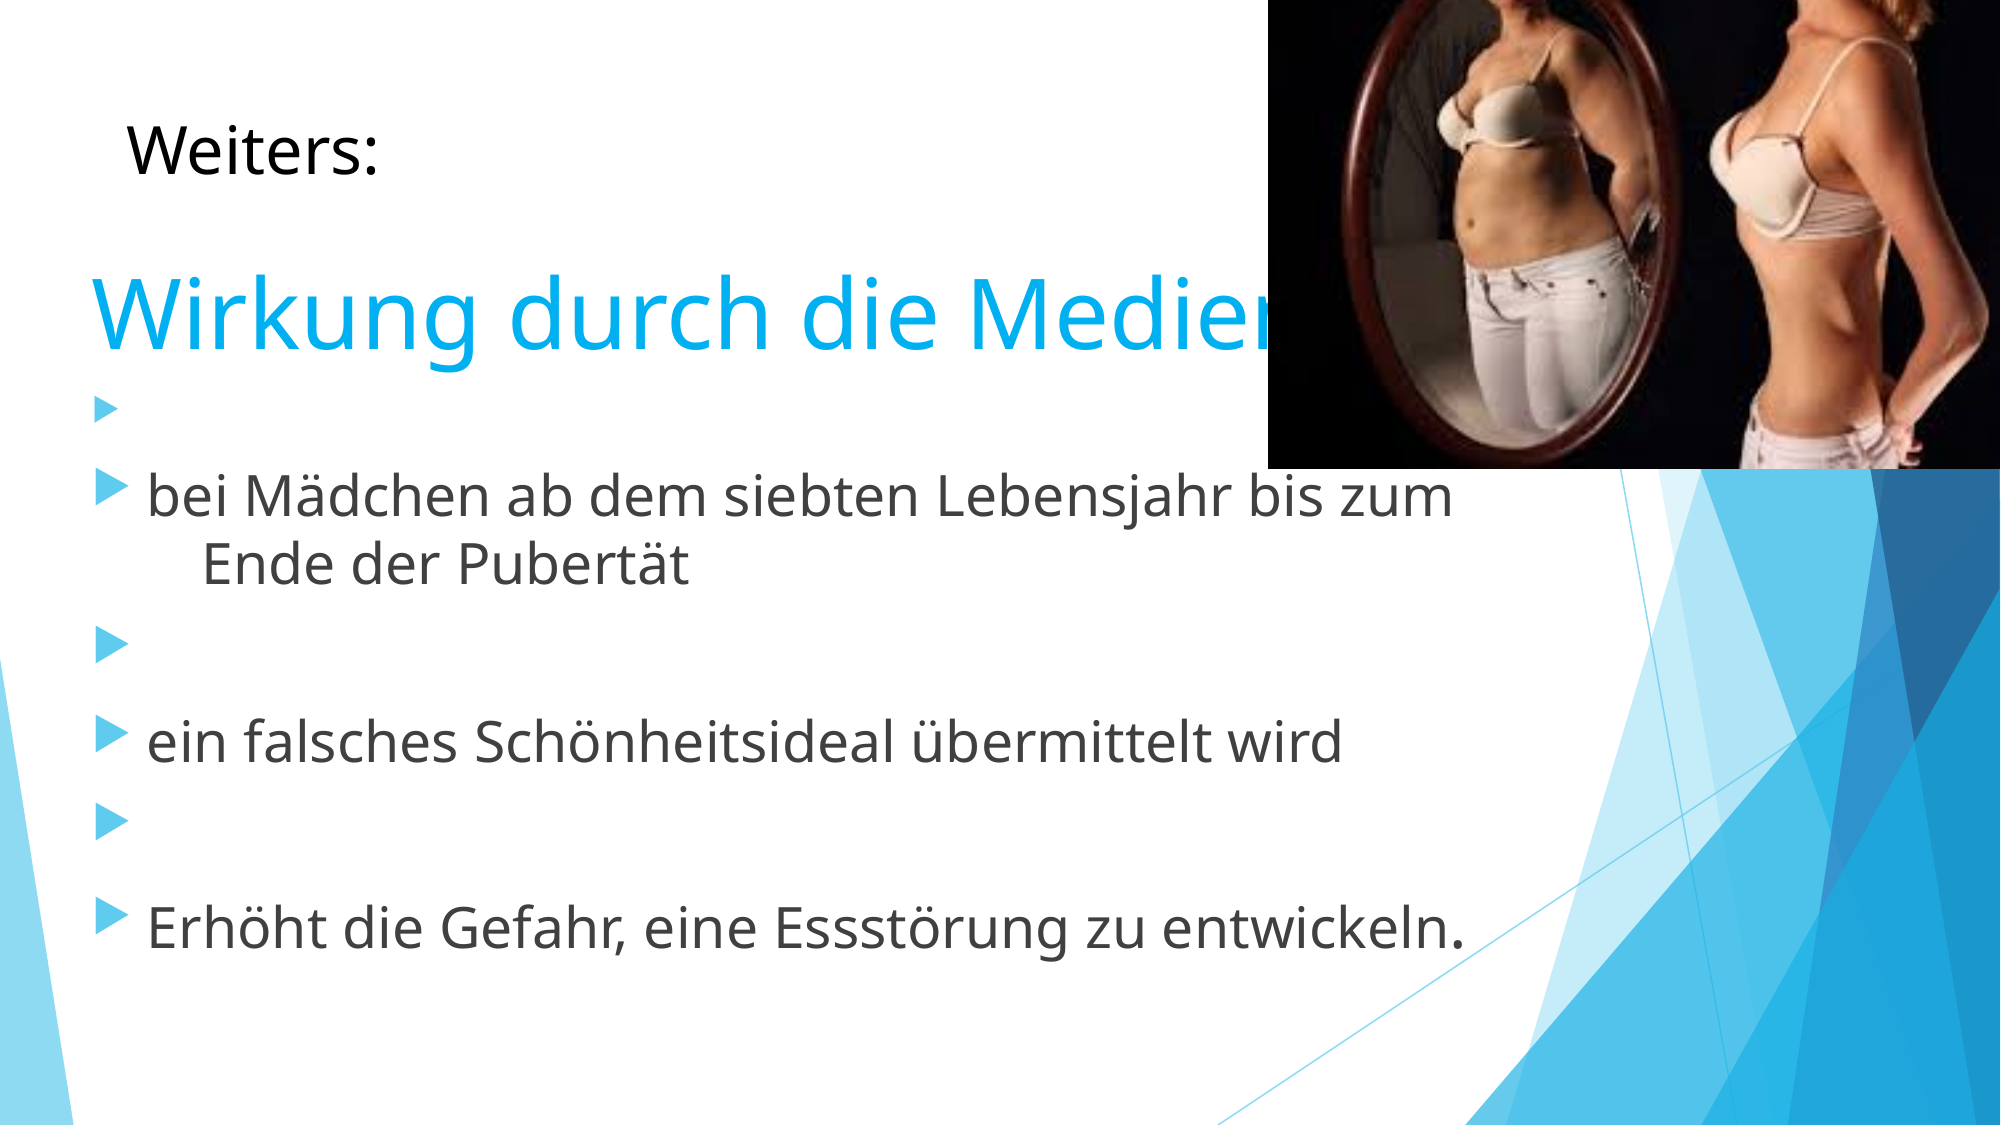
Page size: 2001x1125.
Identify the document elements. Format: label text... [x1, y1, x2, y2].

list Wirkung durch die Medien bei Mädchen ab dem siebten Lebensjahr bis zum Ende der Pubertät ein falsches Schönheitsideal übermittelt wird Erhöht die Gefahr, eine Essstörung zu entwickeln. [76, 244, 1487, 997]
title Weiters: [111, 99, 1268, 244]
picture [1268, 0, 2000, 469]
